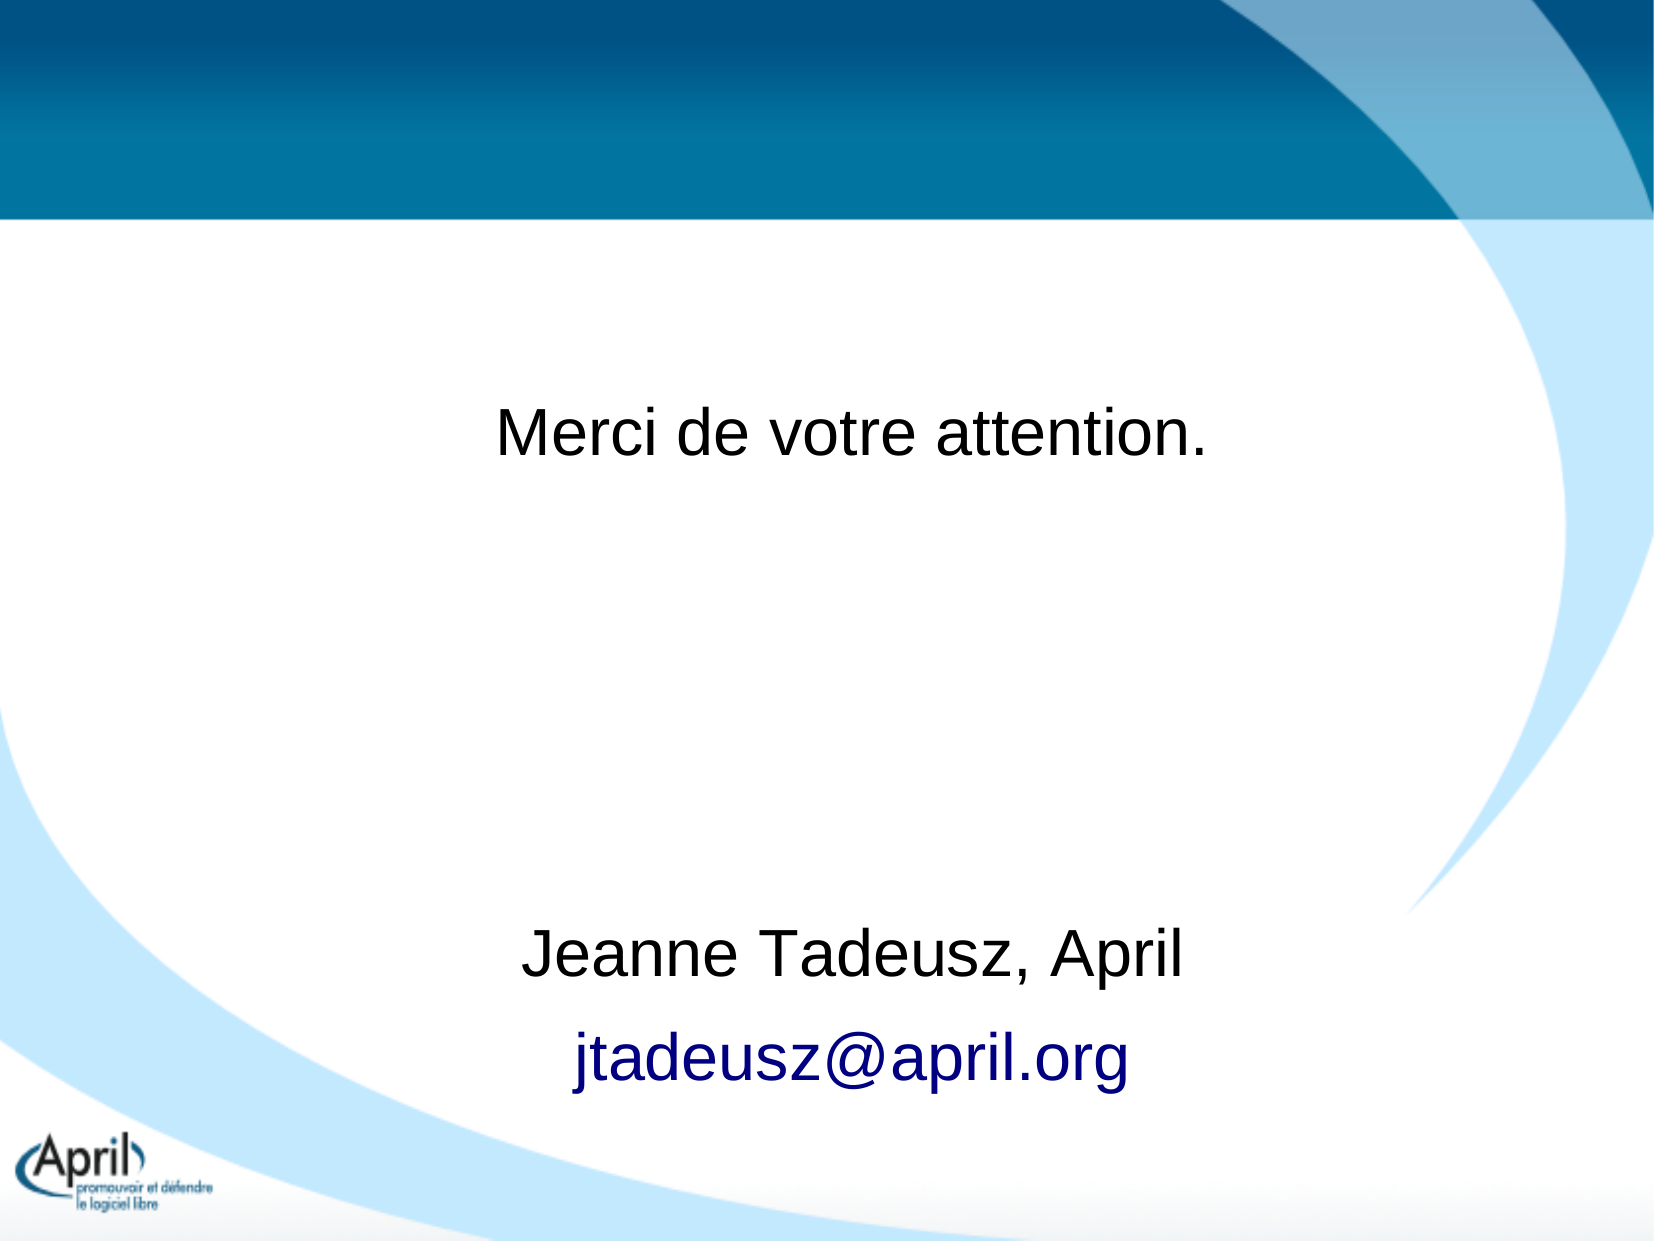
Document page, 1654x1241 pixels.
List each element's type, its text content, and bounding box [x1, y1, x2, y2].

picture [0, 0, 1654, 1241]
list Merci de votre attention. Jeanne Tadeusz, April jtadeusz@april.org [82, 290, 1571, 1096]
